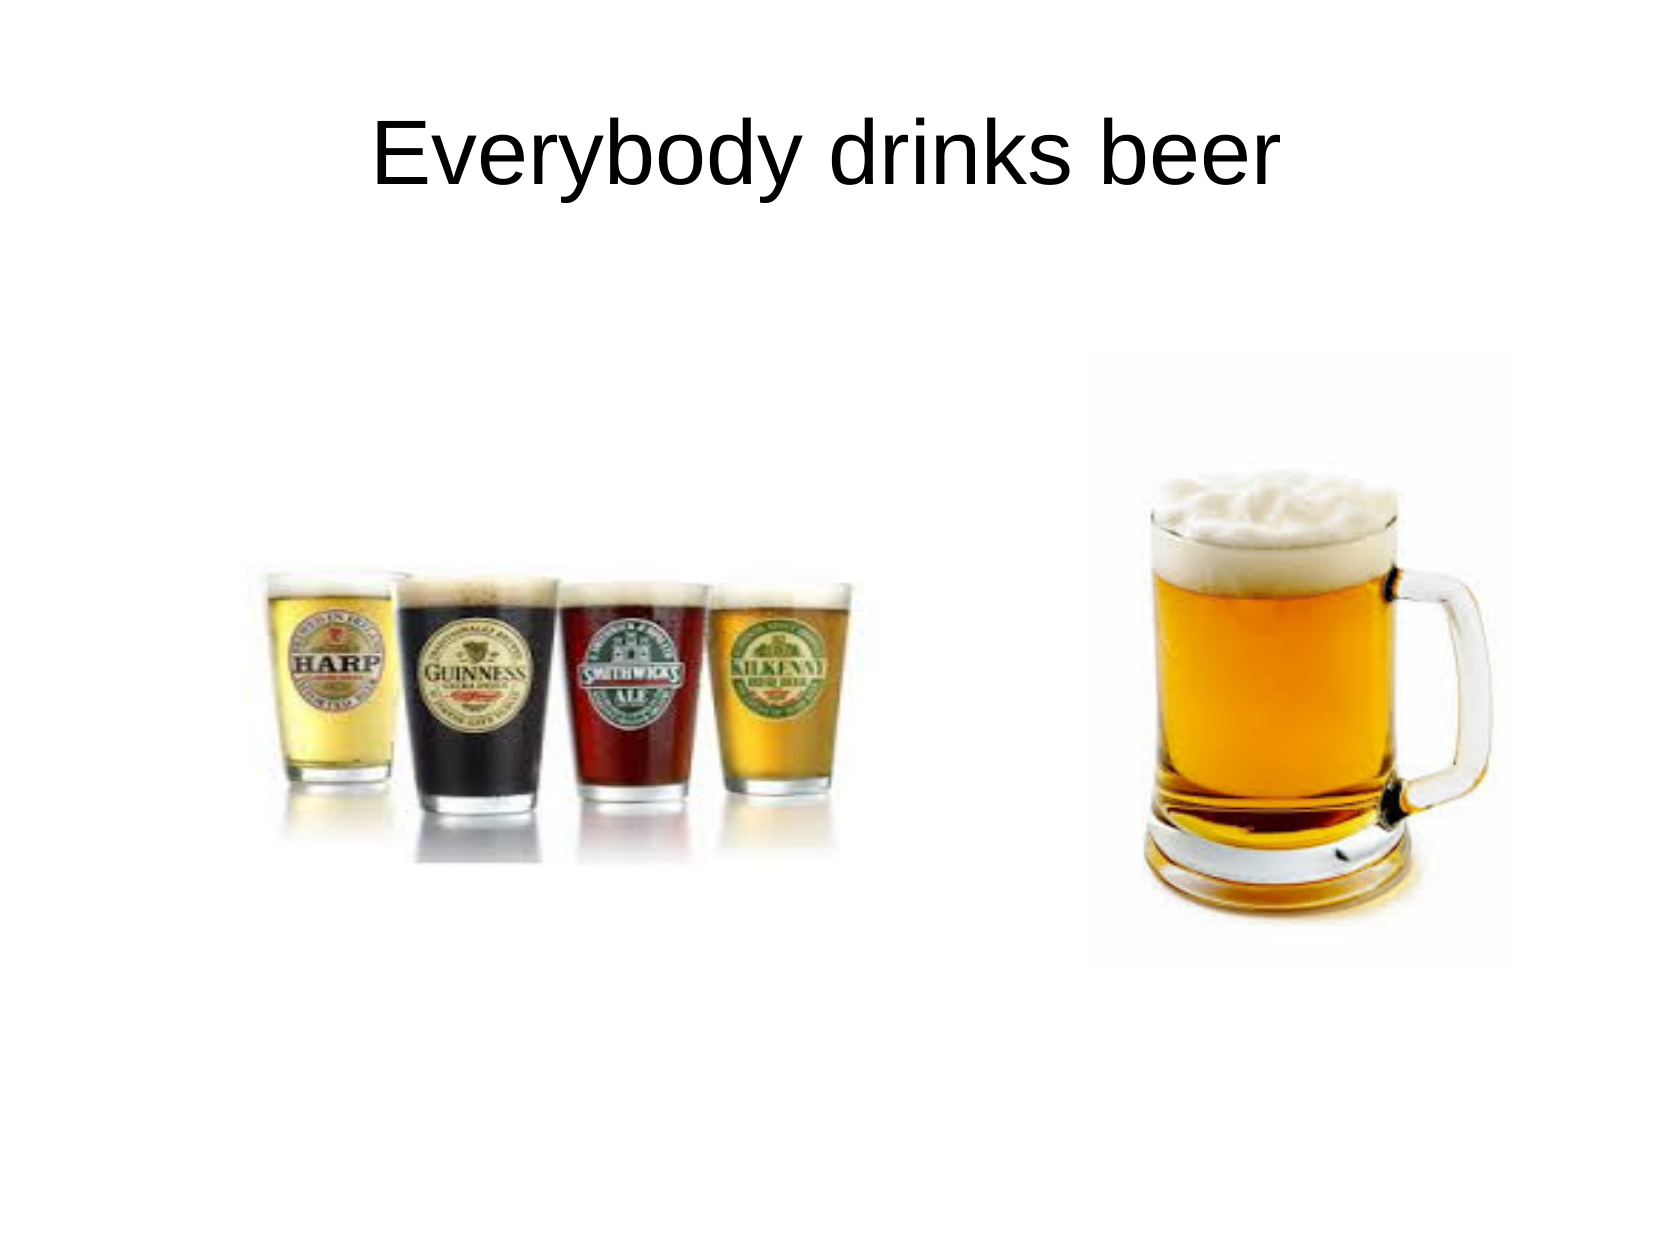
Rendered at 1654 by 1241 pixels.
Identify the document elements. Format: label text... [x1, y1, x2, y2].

title Everybody drinks beer [82, 49, 1571, 257]
picture [246, 460, 875, 945]
picture [1086, 354, 1515, 969]
